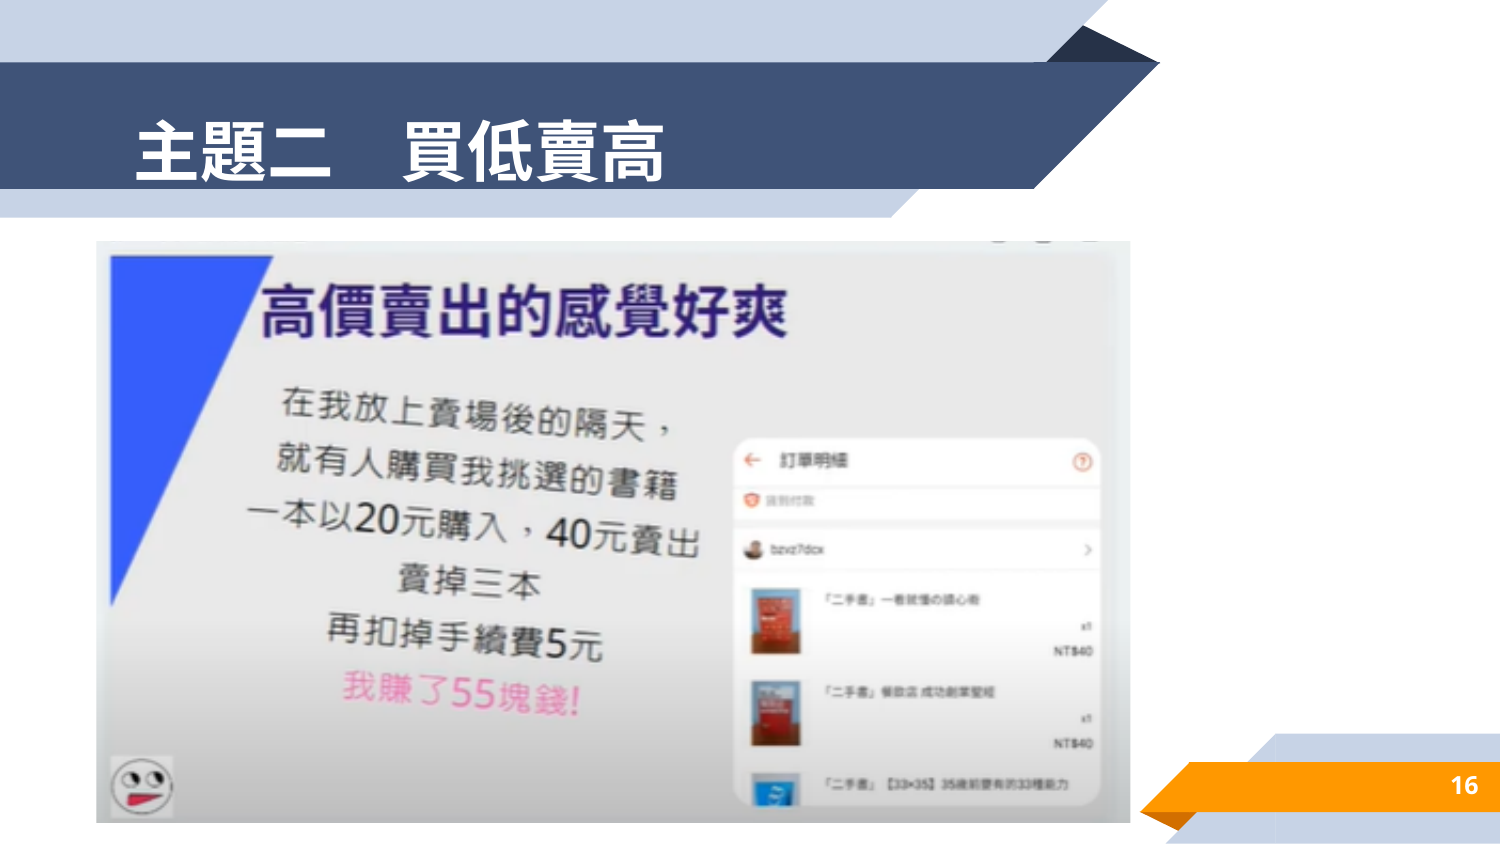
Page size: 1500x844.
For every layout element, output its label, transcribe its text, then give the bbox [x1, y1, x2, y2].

slide_number <編號> [1249, 760, 1494, 813]
title 主題二 買低賣高 [133, 64, 997, 190]
picture [96, 241, 1131, 823]
